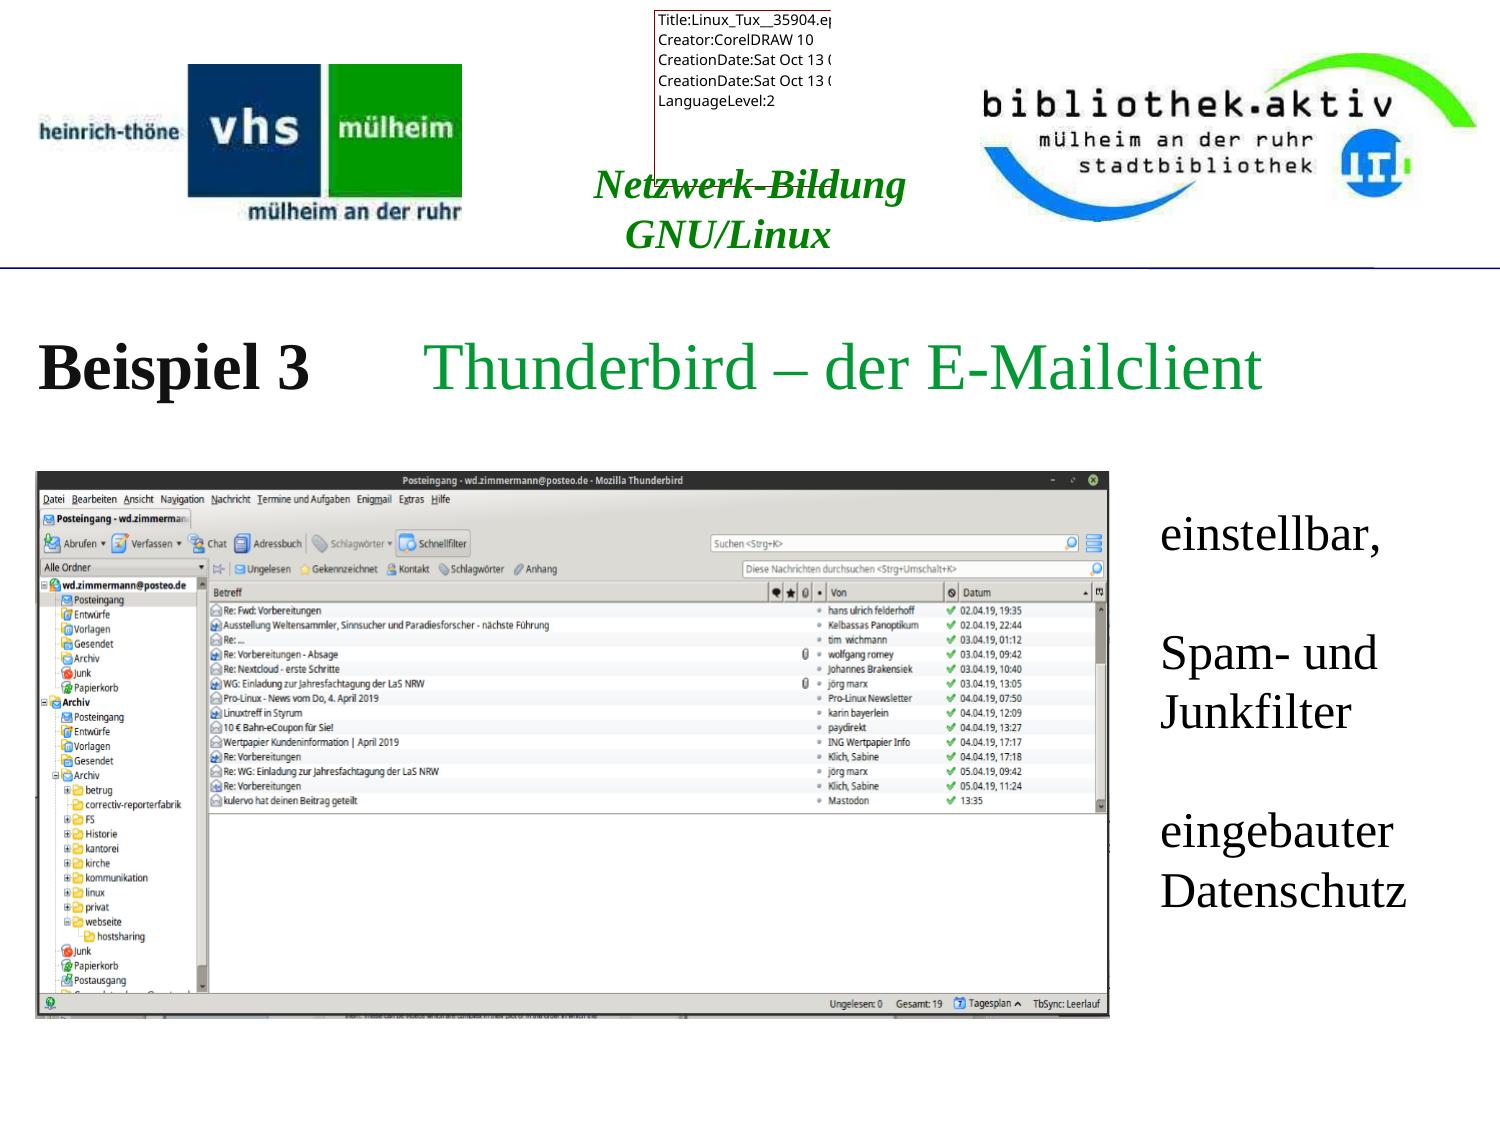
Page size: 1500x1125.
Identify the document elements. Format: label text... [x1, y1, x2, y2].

picture [35, 471, 1110, 1019]
text_box Beispiel 3 Thunderbird – der E-Mailclient [23, 318, 1394, 426]
picture [653, 8, 831, 151]
text_box Netzwerk-Bildung GNU/Linux [578, 151, 934, 267]
picture [980, 53, 1477, 222]
text_box einstellbar, Spam- und Junkfilter eingebauter Datenschutz [1145, 496, 1500, 927]
picture [38, 64, 462, 221]
